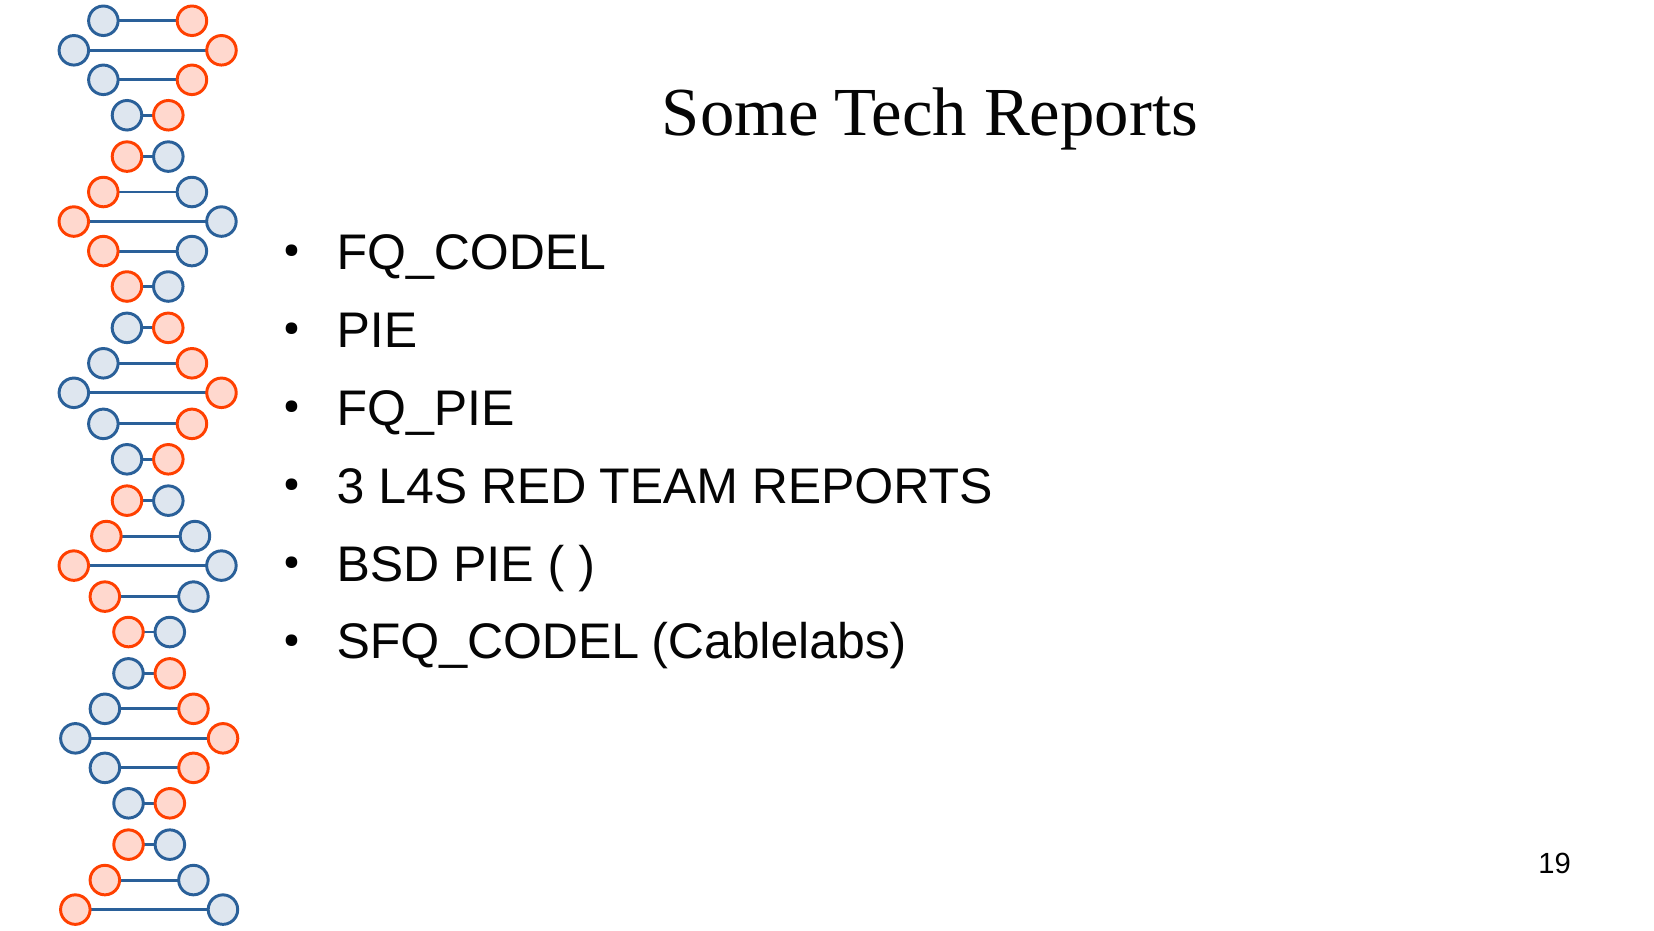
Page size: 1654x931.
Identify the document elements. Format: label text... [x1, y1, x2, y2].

list FQ_CODEL PIE FQ_PIE 3 L4S RED TEAM REPORTS BSD PIE ( ) SFQ_CODEL (Cablelabs) [265, 224, 1595, 764]
title Some Tech Reports [265, 35, 1595, 189]
